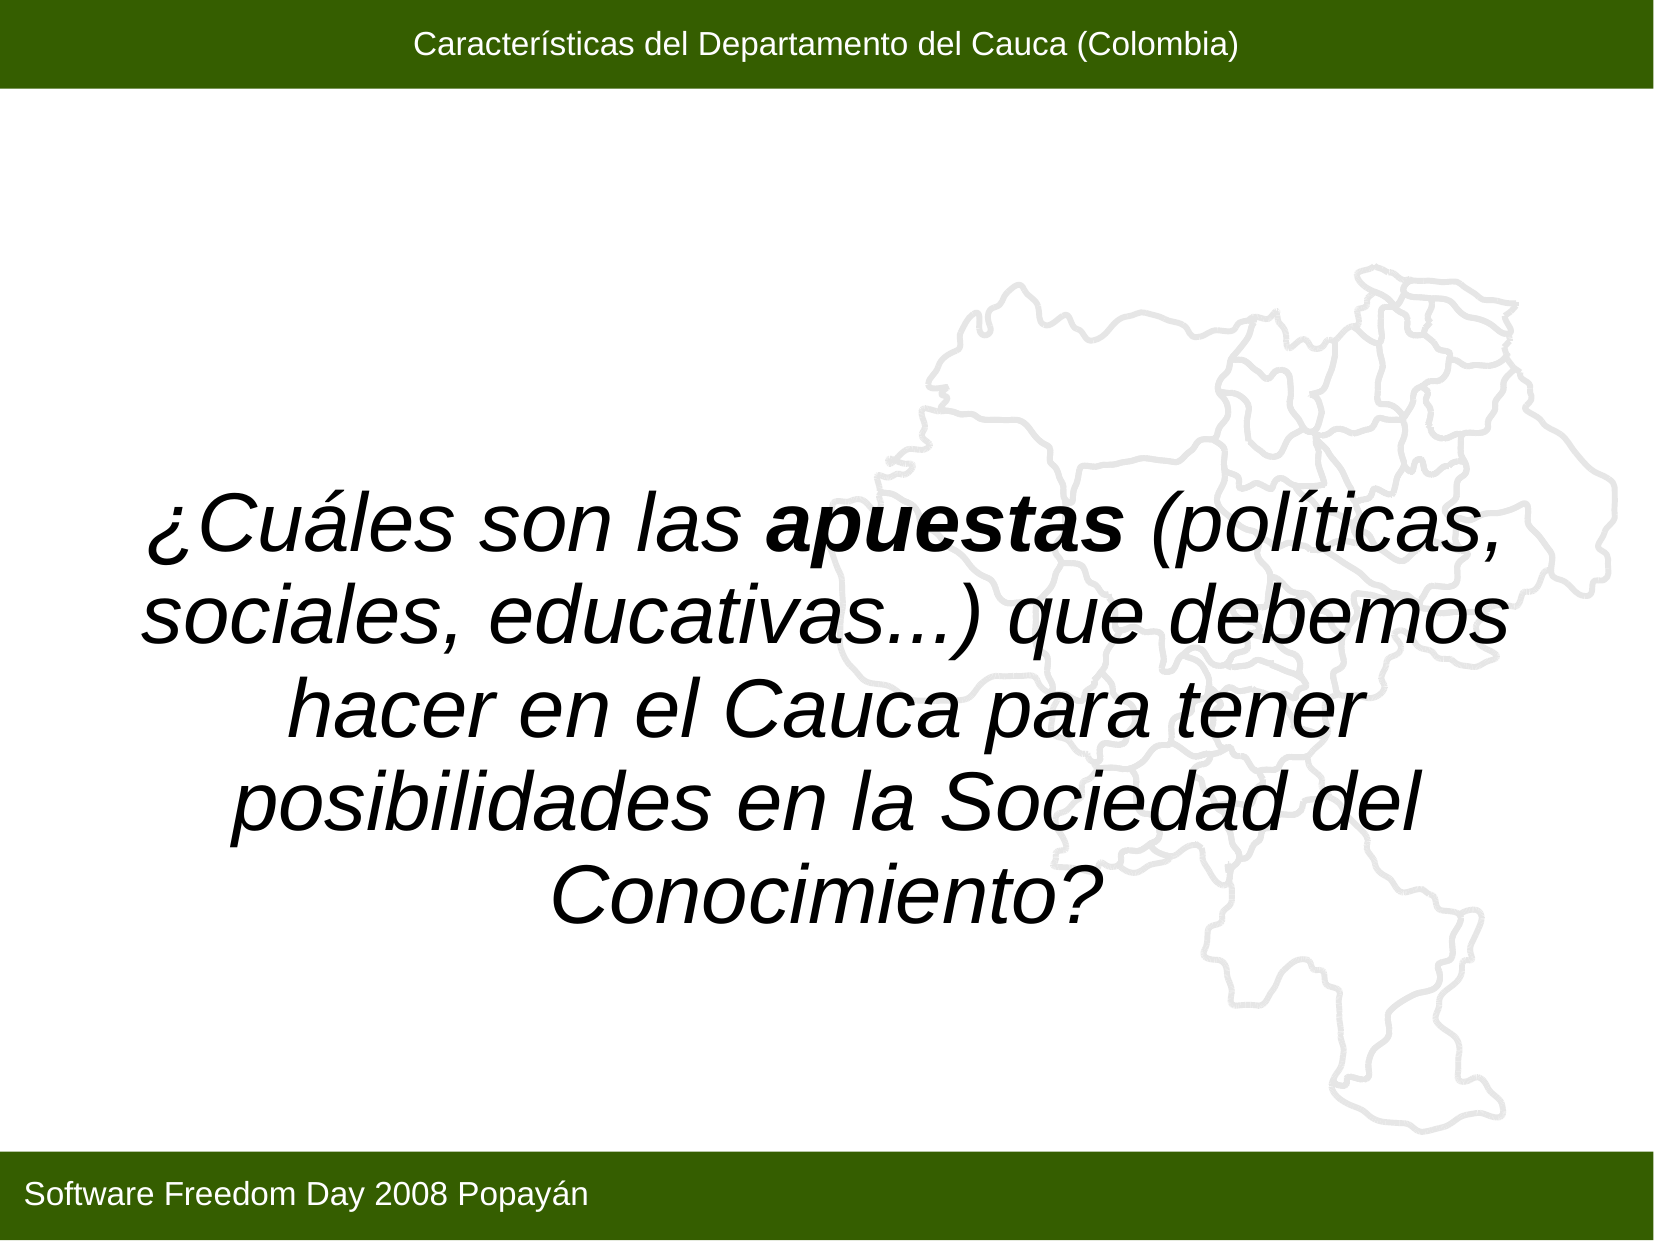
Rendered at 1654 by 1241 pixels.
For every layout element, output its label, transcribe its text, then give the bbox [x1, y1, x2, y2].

subtitle ¿Cuáles son las apuestas (políticas, sociales, educativas...) que debemos hacer en el Cauca para tener posibilidades en la Sociedad del Conocimiento? [29, 295, 1625, 1122]
